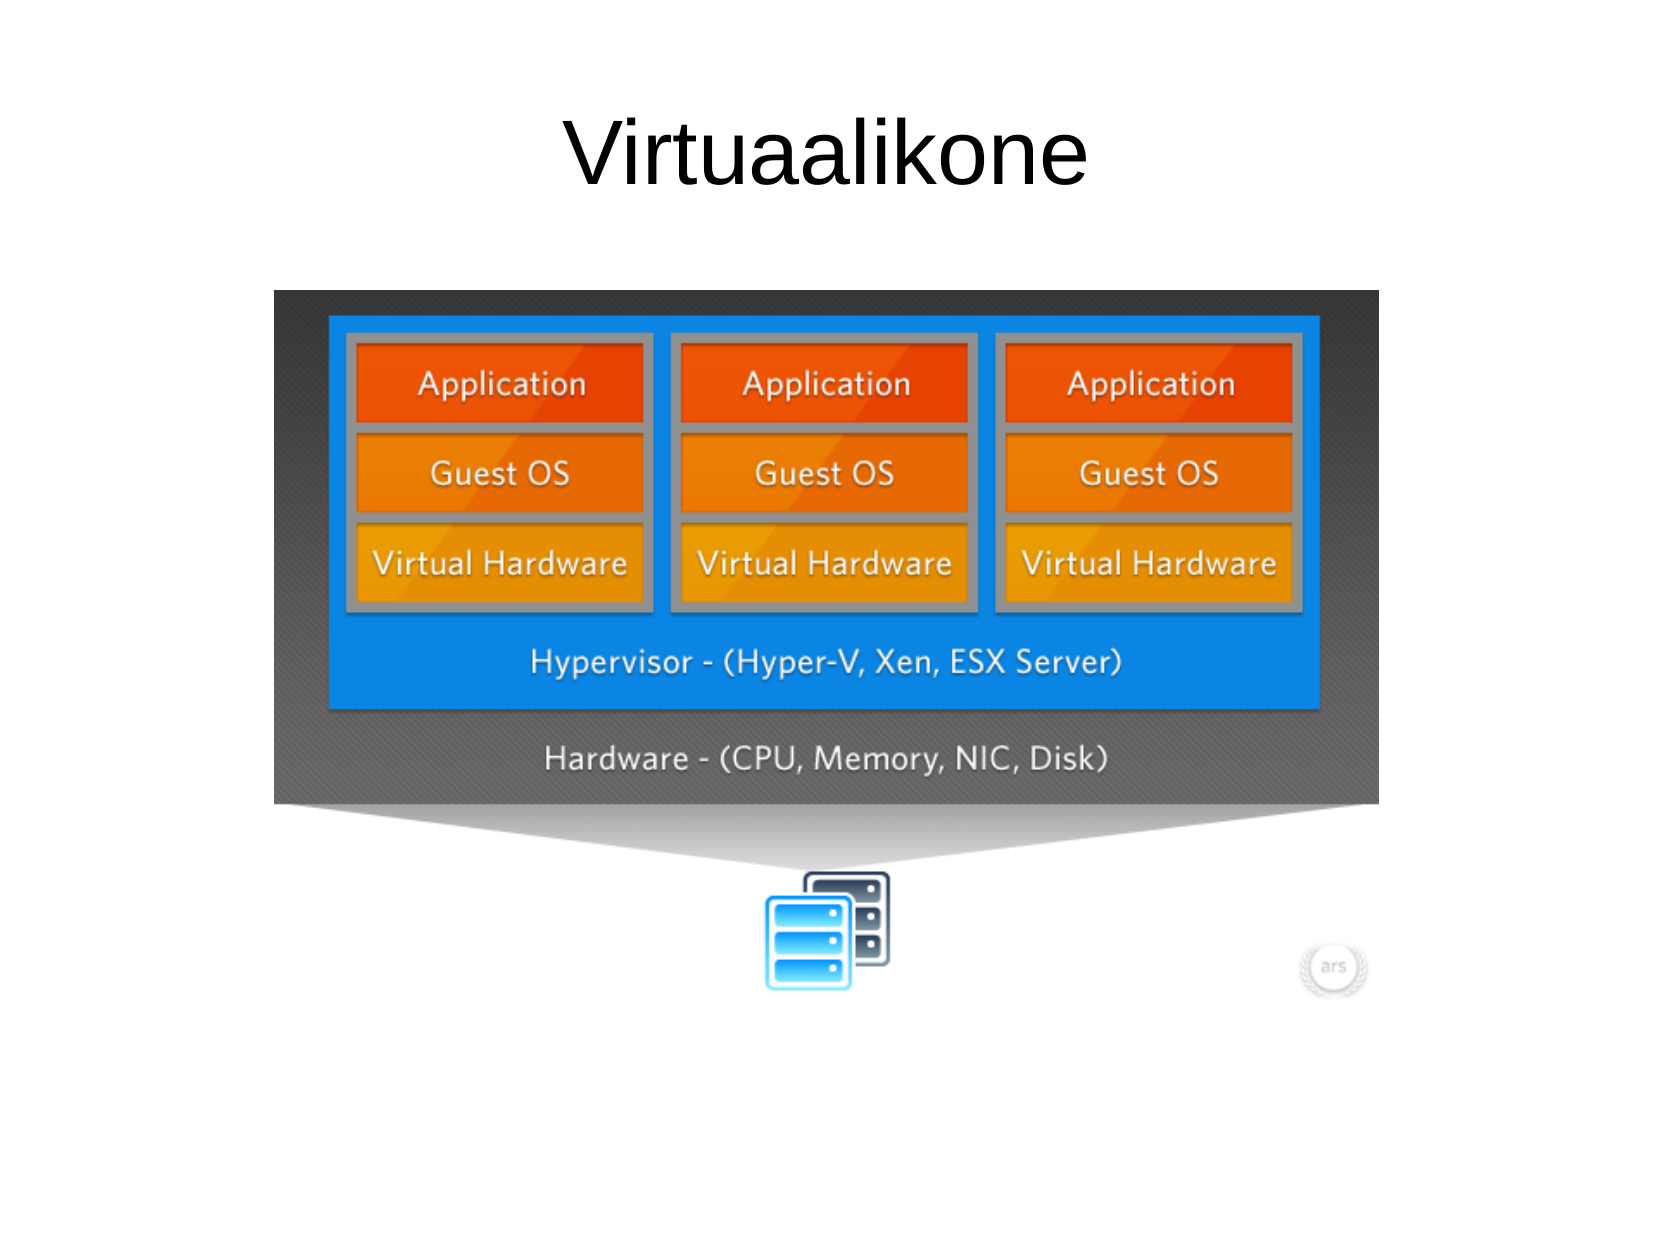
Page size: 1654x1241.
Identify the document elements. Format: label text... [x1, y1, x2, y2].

title Virtuaalikone [82, 49, 1571, 257]
picture [274, 290, 1379, 1010]
